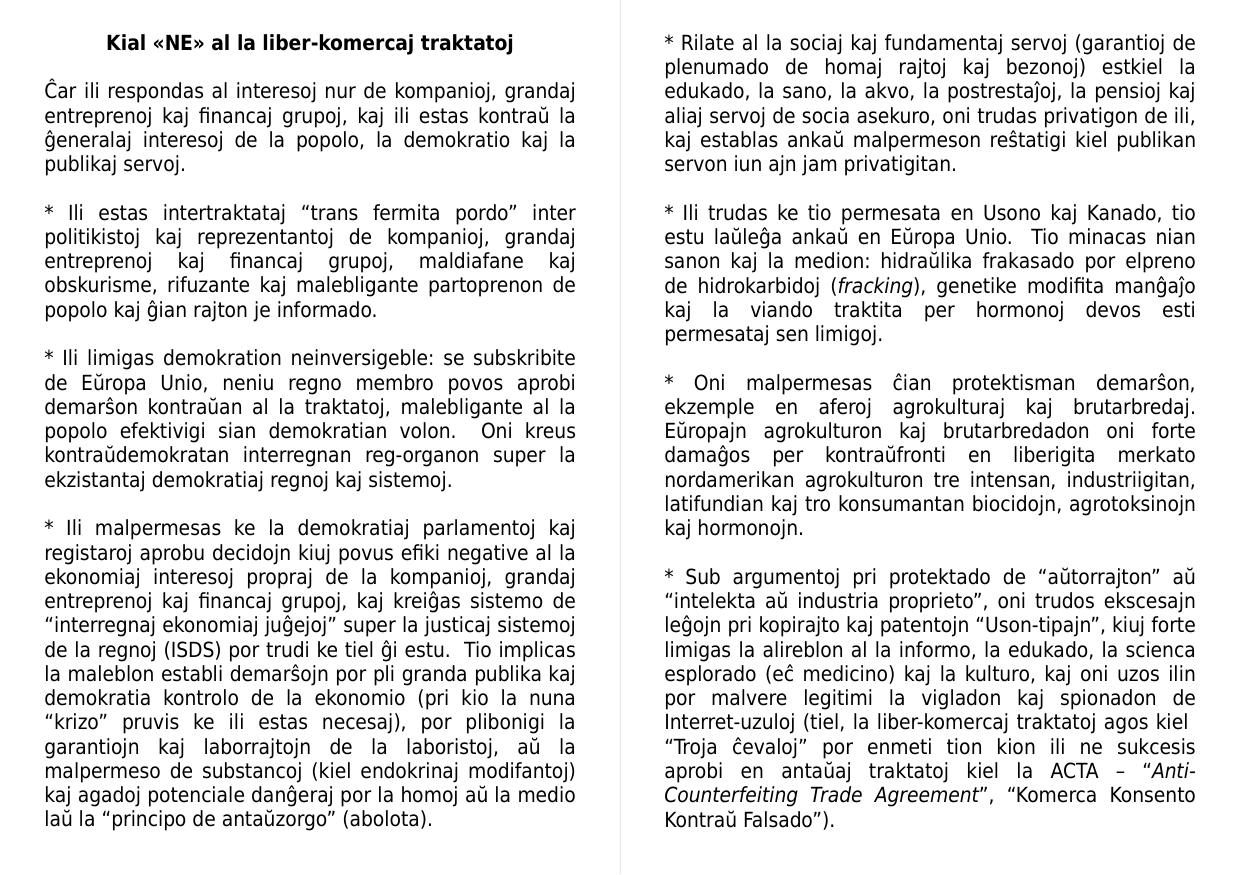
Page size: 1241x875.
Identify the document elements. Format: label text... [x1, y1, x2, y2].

text_box * Rilate al la sociaj kaj fundamentaj servoj (garantioj de plenumado de homaj rajtoj kaj bezonoj) estkiel la edukado, la sano, la akvo, la postrestaĵoj, la pensioj kaj aliaj servoj de socia asekuro, oni trudas privatigon de ili, kaj establas ankaŭ malpermeson reŝtatigi kiel publikan servon iun ajn jam privatigitan. * Ili trudas ke tio permesata en Usono kaj Kanado, tio estu laŭleĝa ankaŭ en Eŭropa Unio. Tio minacas nian sanon kaj la medion: hidraŭlika frakasado por elpreno de hidrokarbidoj (fracking), genetike modifita manĝaĵo kaj la viando traktita per hormonoj devos esti permesataj sen limigoj. * Oni malpermesas ĉian protektisman demarŝon, ekzemple en aferoj agrokulturaj kaj brutarbredaj. Eŭropajn agrokulturon kaj brutarbredadon oni forte damaĝos per kontraŭfronti en liberigita merkato nordamerikan agrokulturon tre intensan, industriigitan, latifundian kaj tro konsumantan biocidojn, agrotoksinojn kaj hormonojn. * Sub argumentoj pri protektado de “aŭtorrajton” aŭ “intelekta aŭ industria proprieto”, oni trudos ekscesajn leĝojn pri kopirajto kaj patentojn “Uson-tipajn”, kiuj forte limigas la alireblon al la informo, la edukado, la scienca esplorado (eĉ medicino) kaj la kulturo, kaj oni uzos ilin por malvere legitimi la vigladon kaj spionadon de Interret-uzuloj (tiel, la liber-komercaj traktatoj agos kiel “Troja ĉevaloj” por enmeti tion kion ili ne sukcesis aprobi en antaŭaj traktatoj kiel la ACTA – “Anti-Counterfeiting Trade Agreement”, “Komerca Konsento Kontraŭ Falsado”). [649, 23, 1211, 854]
text_box Kial «NE» al la liber-komercaj traktatoj Ĉar ili respondas al interesoj nur de kompanioj, grandaj entreprenoj kaj financaj grupoj, kaj ili estas kontraŭ la ĝeneralaj interesoj de la popolo, la demokratio kaj la publikaj servoj. * Ili estas intertraktataj “trans fermita pordo” inter politikistoj kaj reprezentantoj de kompanioj, grandaj entreprenoj kaj financaj grupoj, maldiafane kaj obskurisme, rifuzante kaj malebligante partoprenon de popolo kaj ĝian rajton je informado. * Ili limigas demokration neinversigeble: se subskribite de Eŭropa Unio, neniu regno membro povos aprobi demarŝon kontraŭan al la traktatoj, malebligante al la popolo efektivigi sian demokratian volon. Oni kreus kontraŭdemokratan interregnan reg-organon super la ekzistantaj demokratiaj regnoj kaj sistemoj. * Ili malpermesas ke la demokratiaj parlamentoj kaj registaroj aprobu decidojn kiuj povus efiki negative al la ekonomiaj interesoj propraj de la kompanioj, grandaj entreprenoj kaj financaj grupoj, kaj kreiĝas sistemo de “interregnaj ekonomiaj juĝejoj” super la justicaj sistemoj de la regnoj (ISDS) por trudi ke tiel ĝi estu. Tio implicas la maleblon establi demarŝojn por pli granda publika kaj demokratia kontrolo de la ekonomio (pri kio la nuna “krizo” pruvis ke ili estas necesaj), por plibonigi la garantiojn kaj laborrajtojn de la laboristoj, aŭ la malpermeso de substancoj (kiel endokrinaj modifantoj) kaj agadoj potenciale danĝeraj por la homoj aŭ la medio laŭ la “principo de antaŭzorgo” (abolota). [29, 23, 591, 854]
